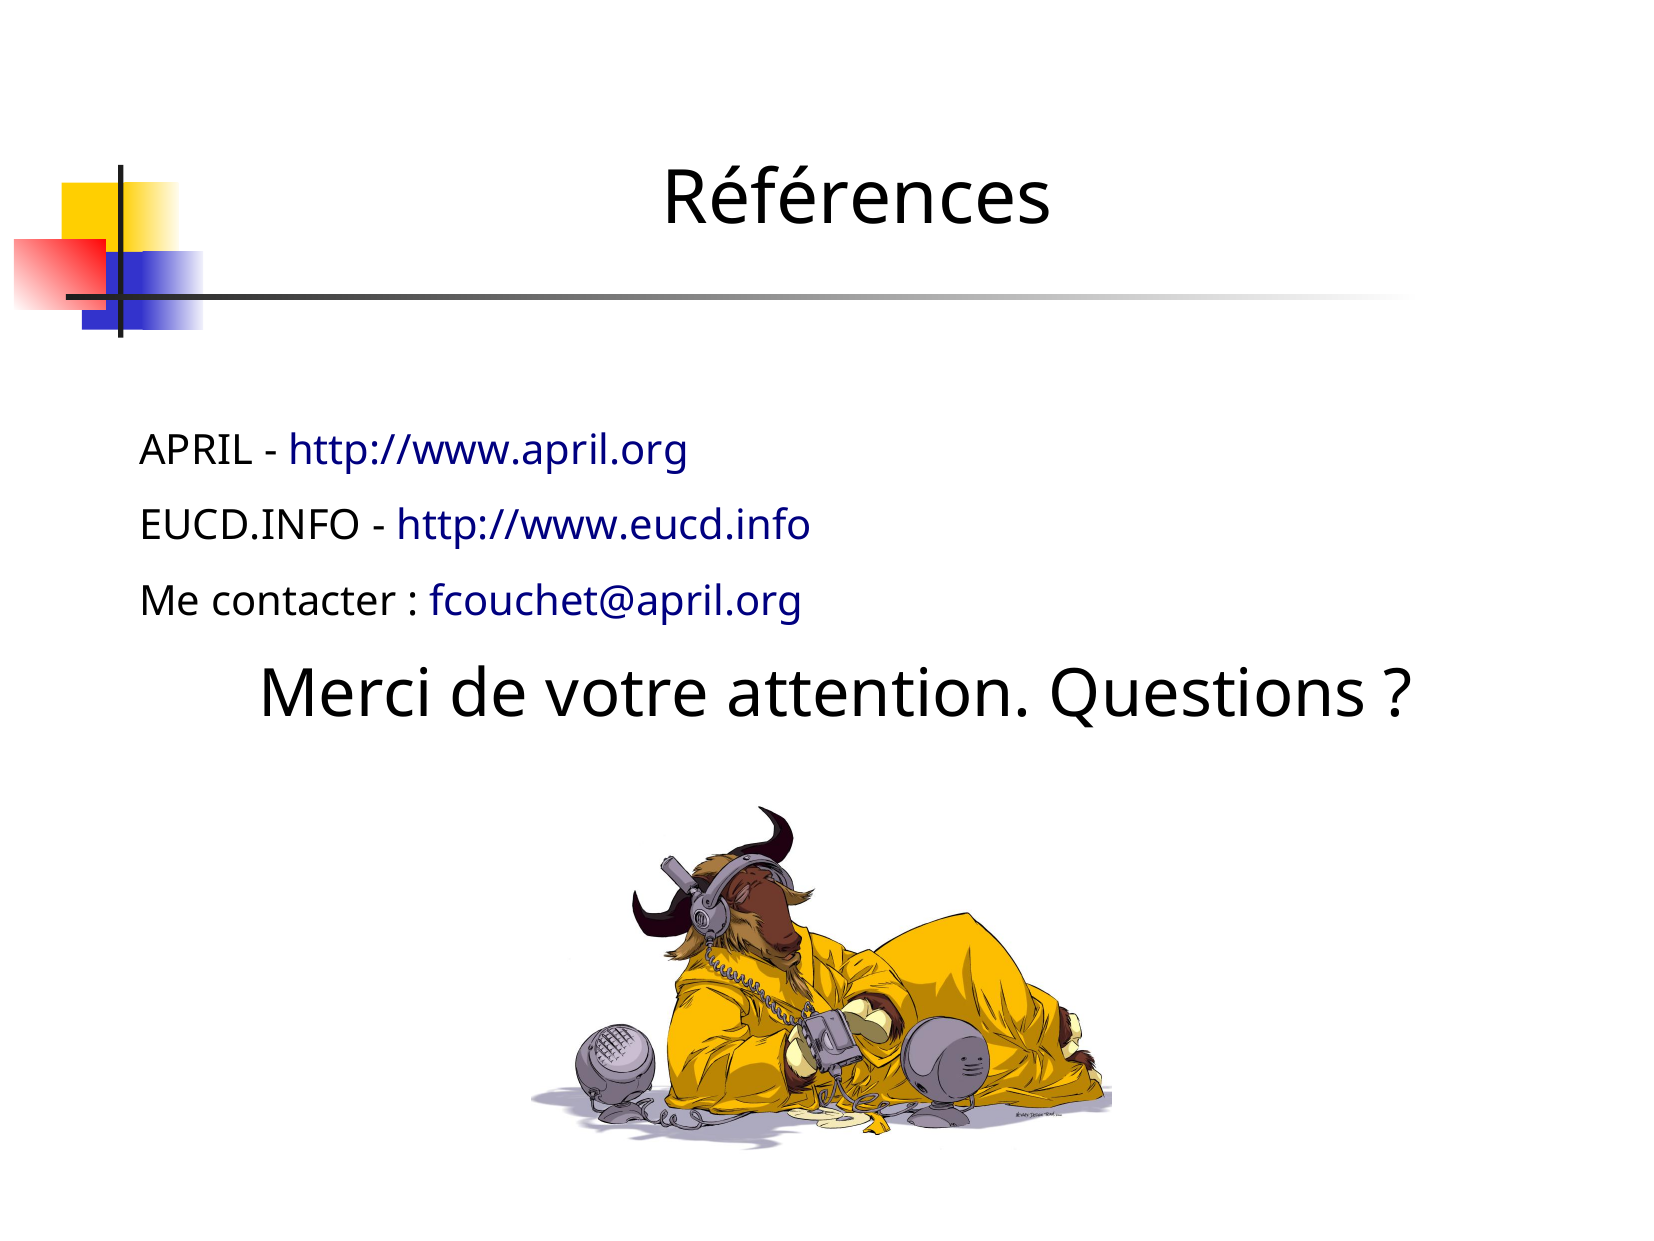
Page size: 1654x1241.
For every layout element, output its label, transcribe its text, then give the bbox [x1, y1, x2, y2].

picture [531, 797, 1112, 1154]
list APRIL - http://www.april.org EUCD.INFO - http://www.eucd.info Me contacter : fcouchet@april.org Merci de votre attention. Questions ? [121, 344, 1534, 1127]
title Références [121, 91, 1534, 299]
